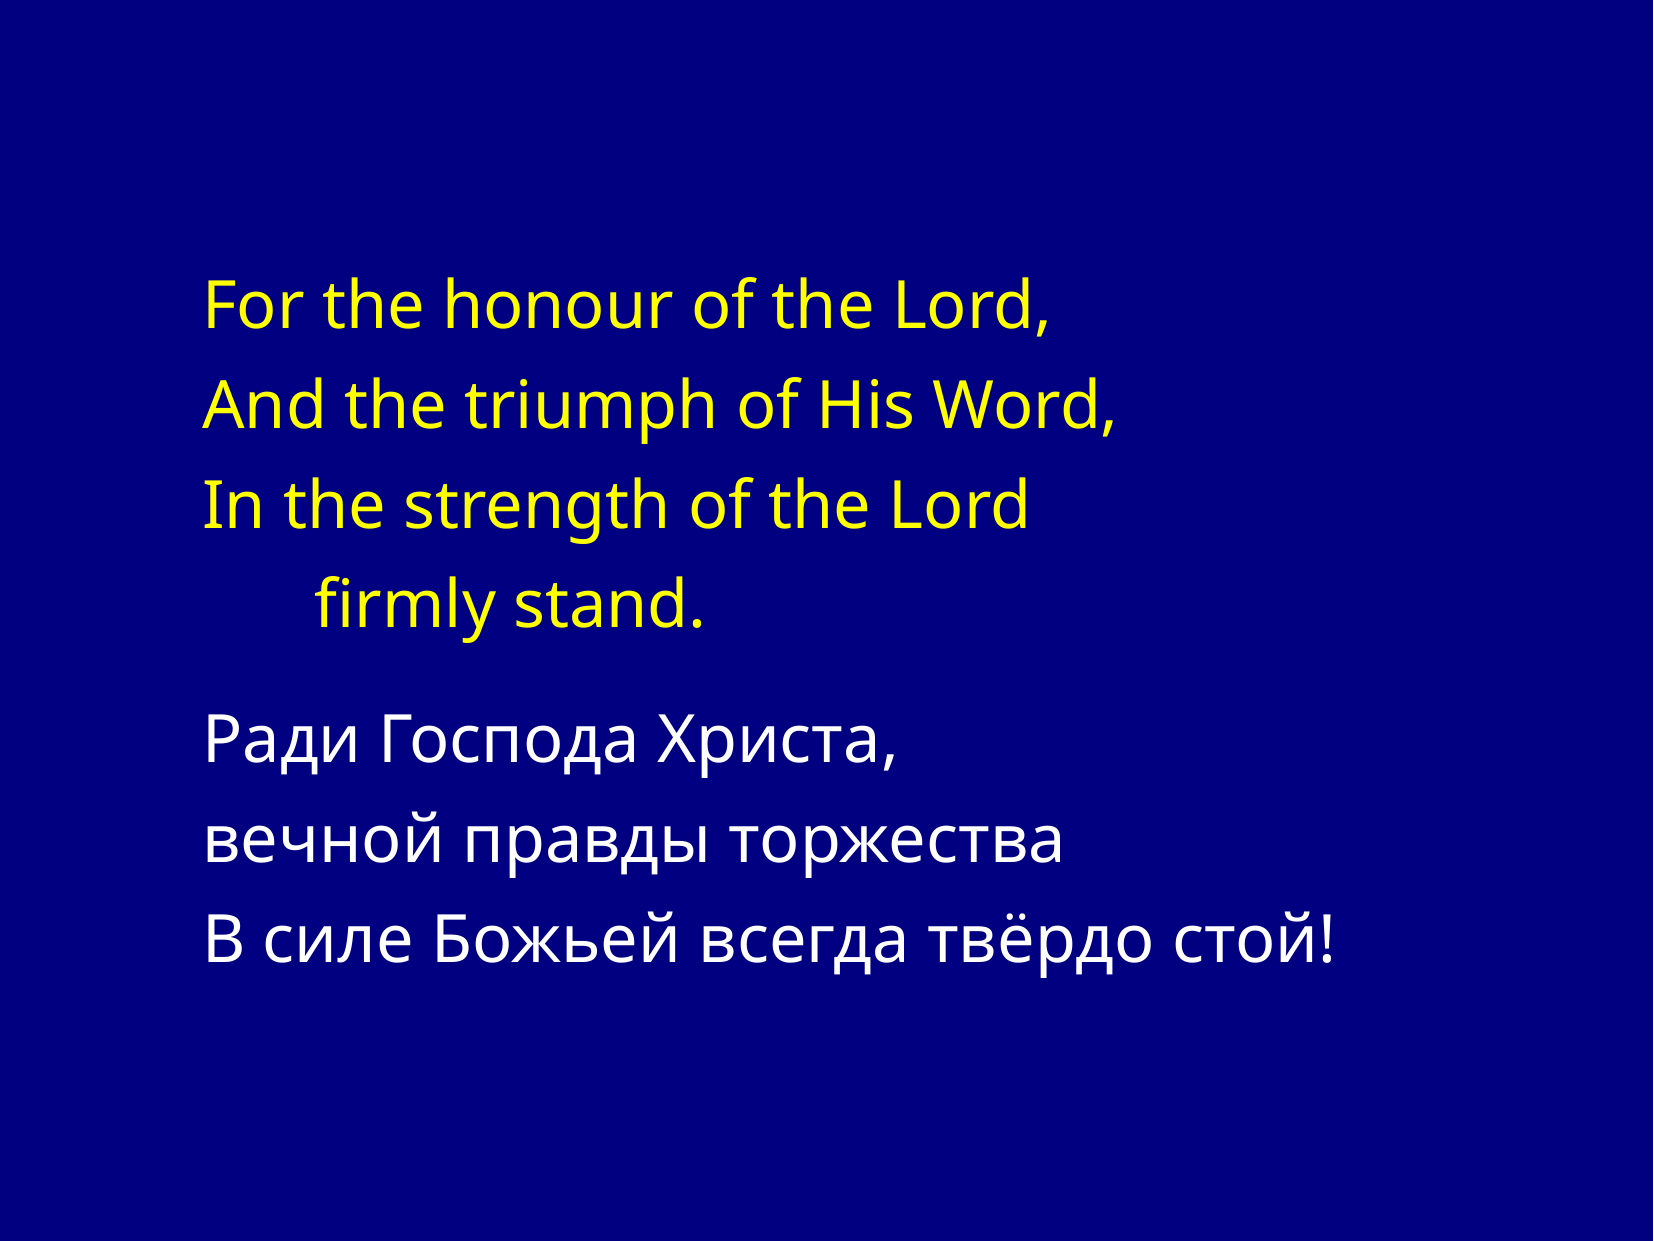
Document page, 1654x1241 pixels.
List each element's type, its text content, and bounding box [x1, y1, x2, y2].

text_box Ради Господа Христа, вечной правды торжества В силе Божьей всегда твёрдо стой! [75, 675, 1576, 1163]
text_box For the honour of the Lord, And the triumph of His Word, In the strength of the Lord firmly stand. [75, 150, 1576, 638]
